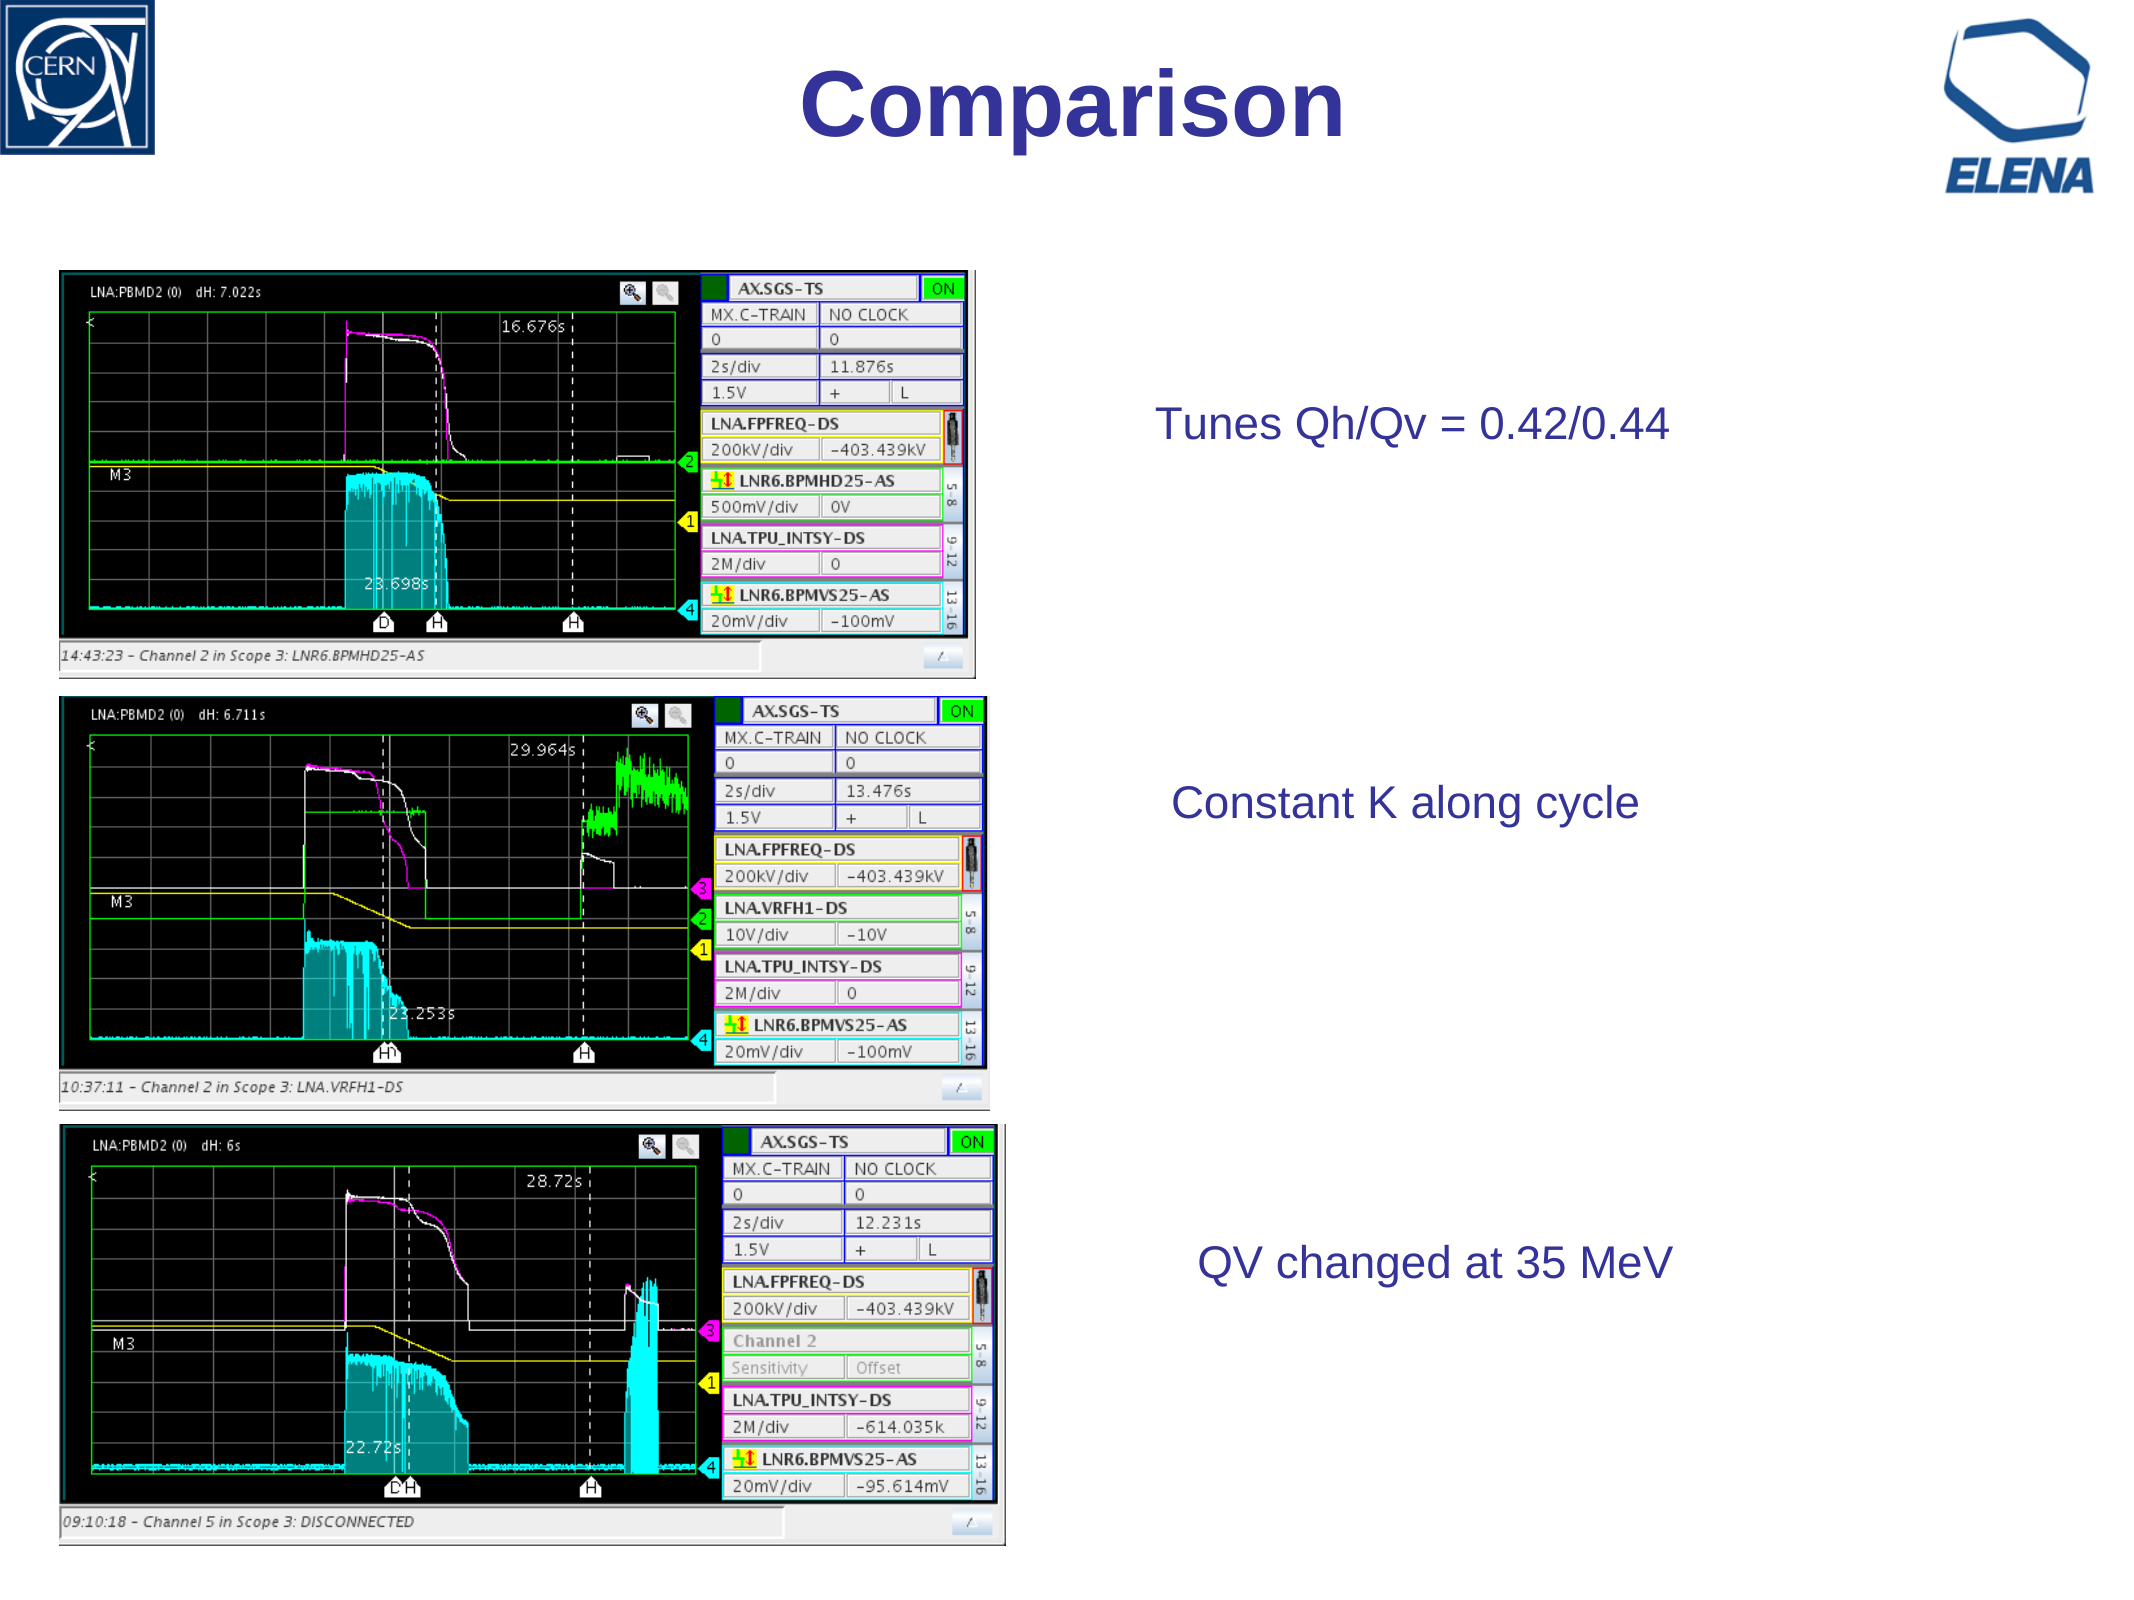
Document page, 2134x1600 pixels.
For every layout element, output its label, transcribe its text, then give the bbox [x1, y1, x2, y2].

text_box QV changed at 35 MeV [1100, 1225, 1771, 1351]
picture [59, 696, 990, 1111]
picture [59, 1124, 1006, 1546]
text_box Tunes Qh/Qv = 0.42/0.44 [1139, 386, 1737, 511]
text_box Comparison [202, 0, 1944, 227]
picture [59, 270, 976, 679]
picture [1944, 10, 2117, 206]
text_box Constant K along cycle [1071, 765, 1741, 890]
picture [0, 0, 155, 155]
